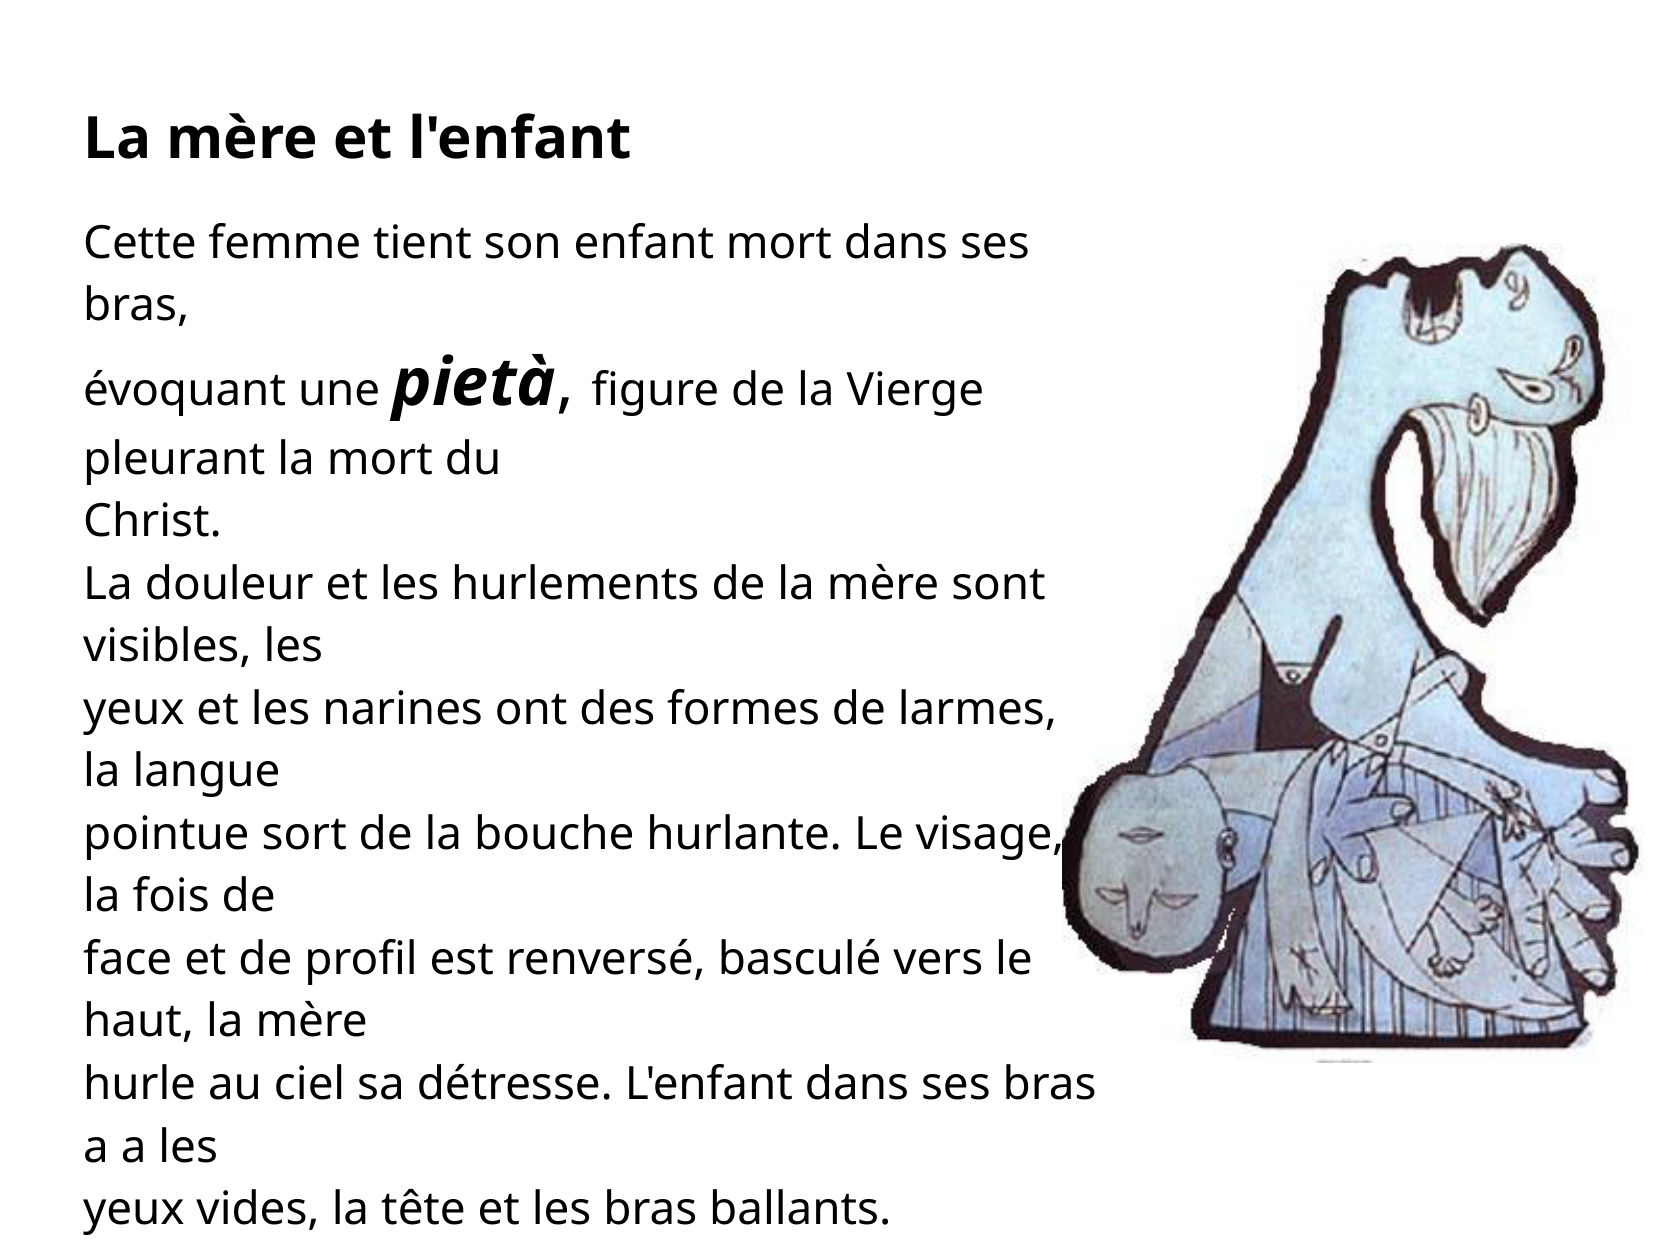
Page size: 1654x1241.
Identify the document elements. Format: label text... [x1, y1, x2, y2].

picture [1062, 244, 1645, 1063]
text_box La mère et l'enfant Cette femme tient son enfant mort dans ses bras, évoquant une pietà, figure de la Vierge pleurant la mort du Christ. La douleur et les hurlements de la mère sont visibles, les yeux et les narines ont des formes de larmes, la langue pointue sort de la bouche hurlante. Le visage, à la fois de face et de profil est renversé, basculé vers le haut, la mère hurle au ciel sa détresse. L'enfant dans ses bras a a les yeux vides, la tête et les bras ballants. [68, 88, 1123, 1141]
